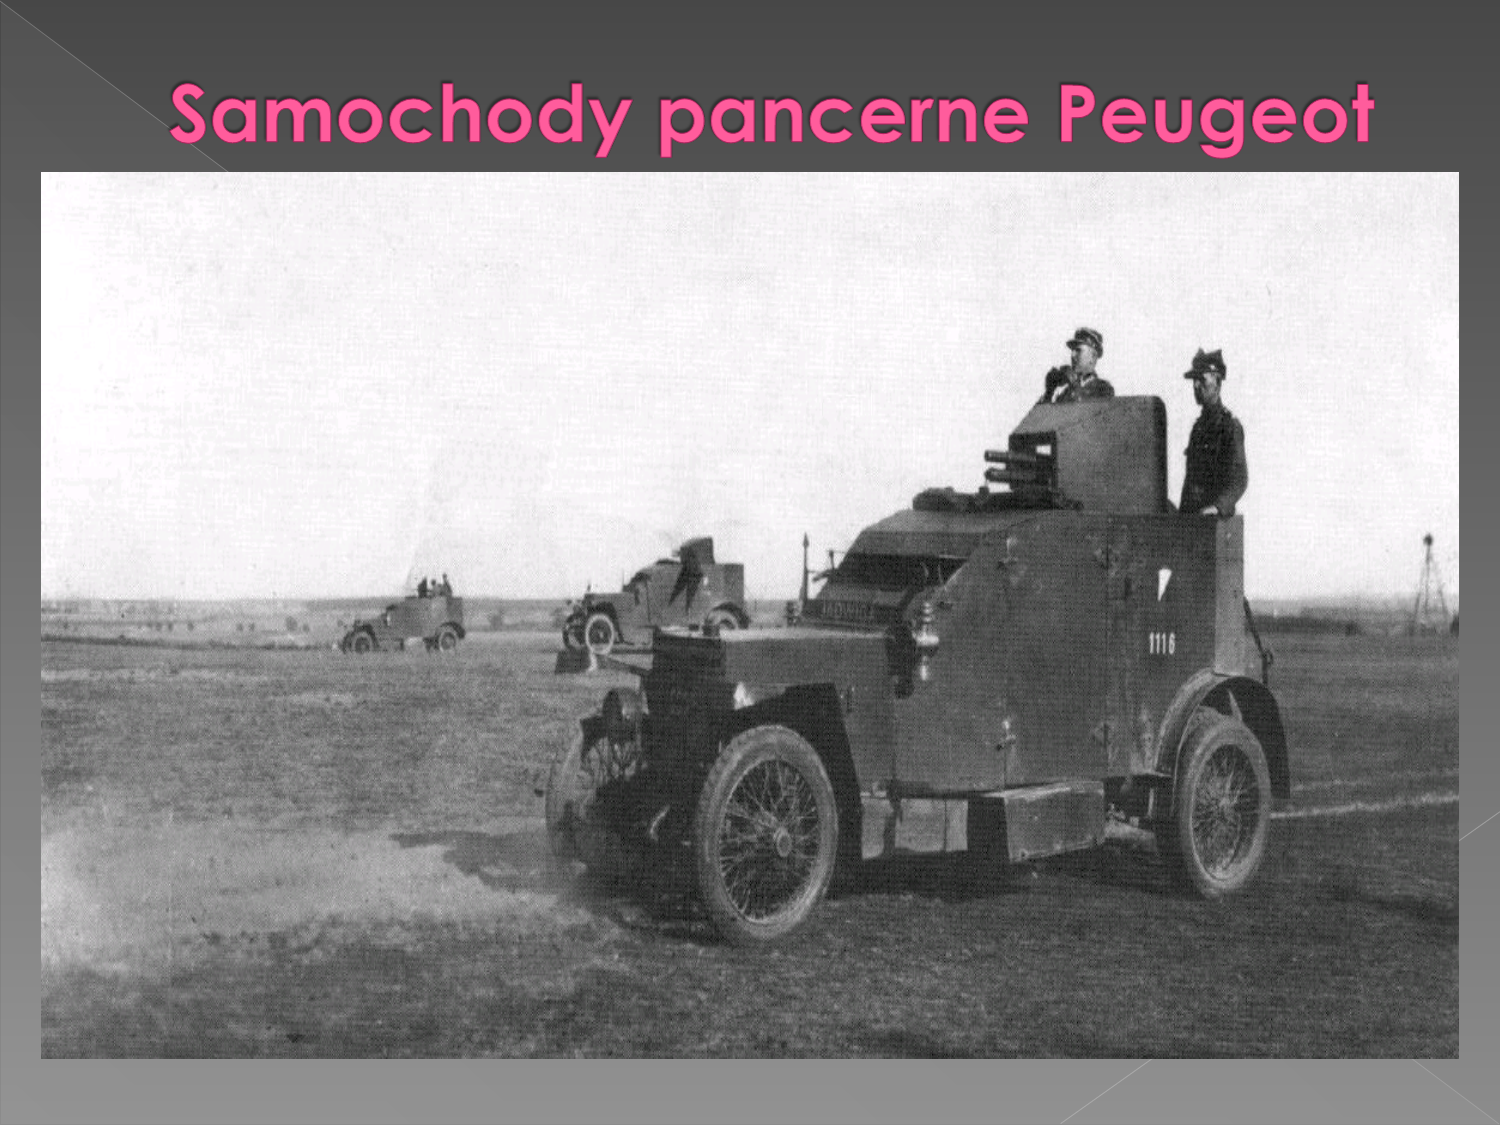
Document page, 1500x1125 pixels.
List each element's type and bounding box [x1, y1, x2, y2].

picture [41, 34, 1459, 1059]
